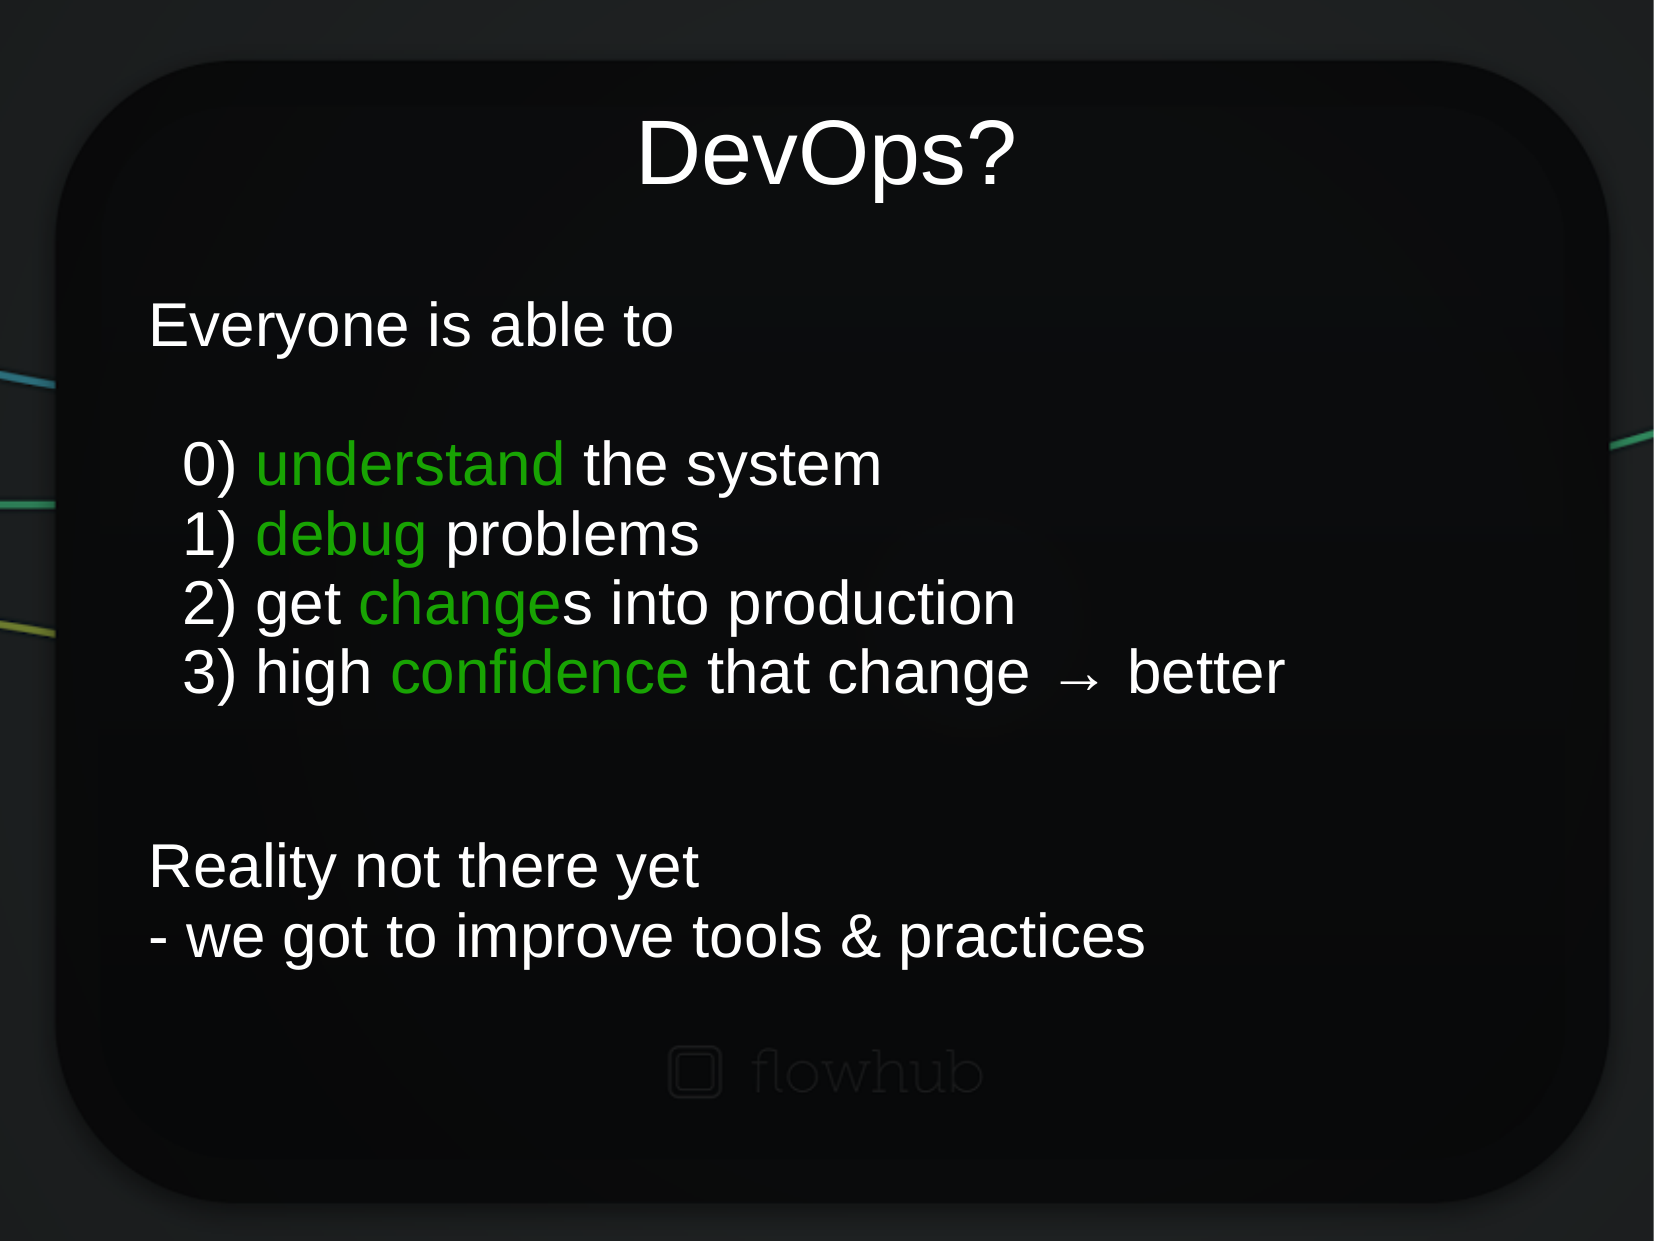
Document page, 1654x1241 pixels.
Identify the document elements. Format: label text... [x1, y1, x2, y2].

title DevOps? [82, 49, 1571, 257]
list Everyone is able to 0) understand the system 1) debug problems 2) get changes into production 3) high confidence that change → better Reality not there yet - we got to improve tools & practices [82, 290, 1571, 1111]
picture [0, 0, 1654, 1241]
